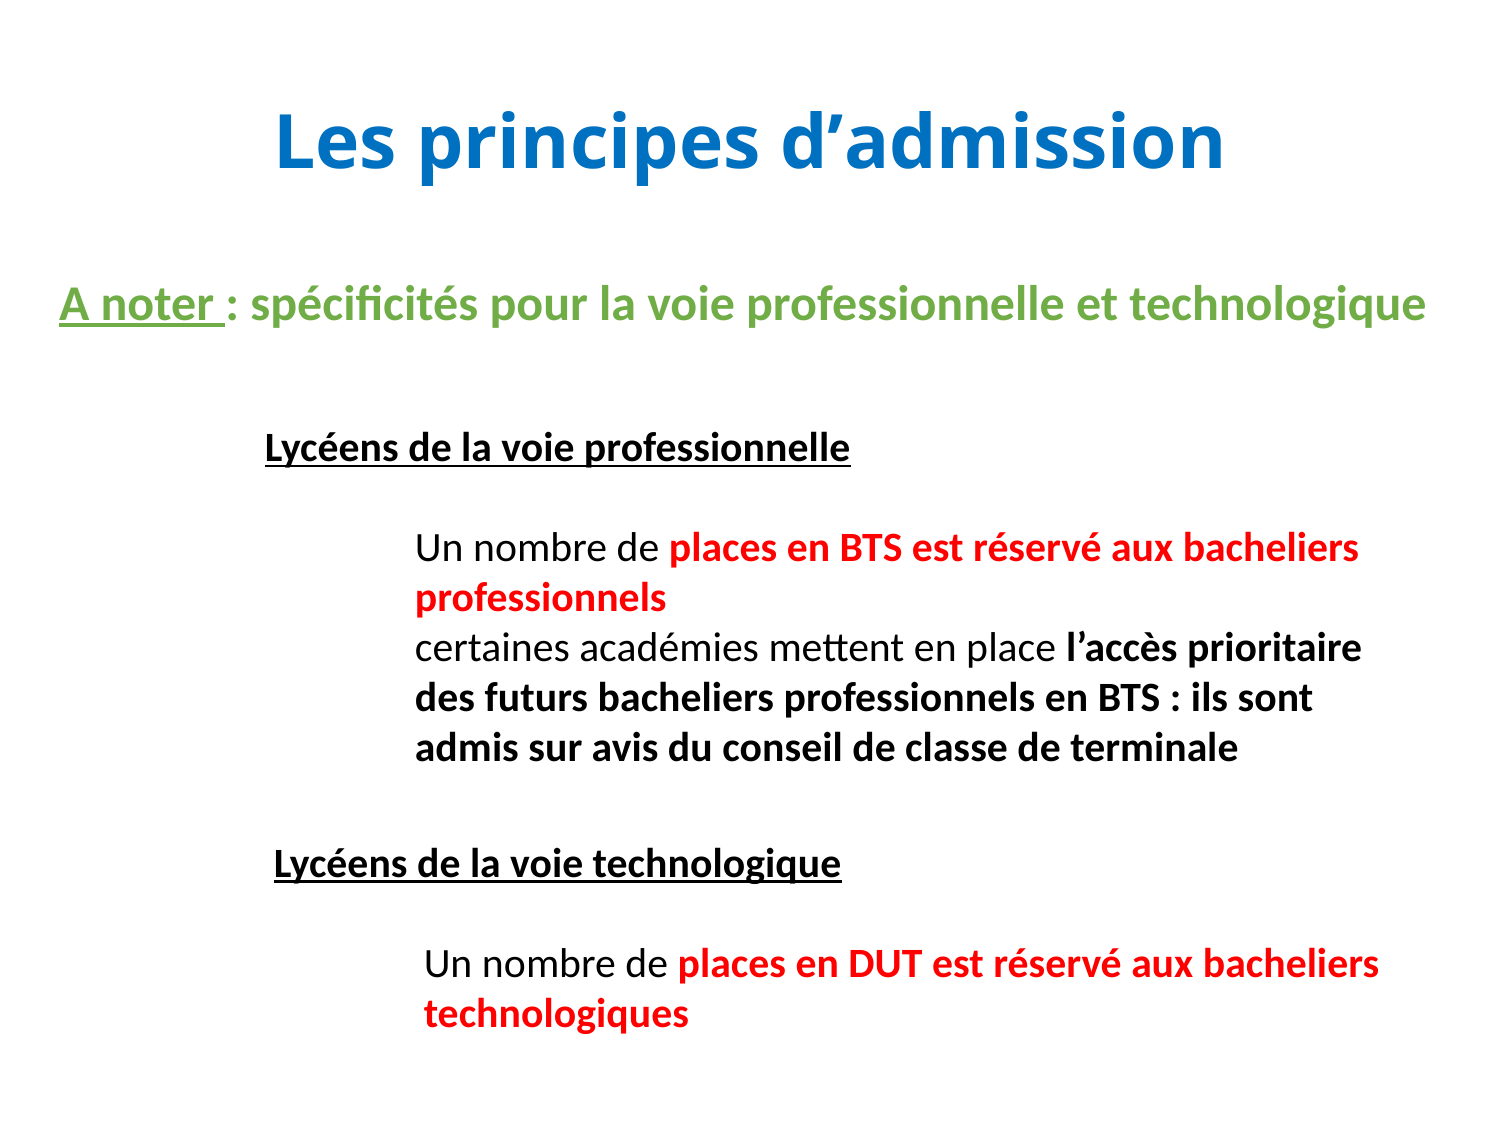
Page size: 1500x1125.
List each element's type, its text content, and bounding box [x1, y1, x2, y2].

text_box Lycéens de la voie technologique Un nombre de places en DUT est réservé aux bacheliers technologiques [109, 828, 1456, 1044]
text_box A noter : spécificités pour la voie professionnelle et technologique [44, 262, 1443, 338]
title Les principes d’admission [75, 45, 1426, 233]
text_box Lycéens de la voie professionnelle Un nombre de places en BTS est réservé aux bacheliers professionnels certaines académies mettent en place l’accès prioritaire des futurs bacheliers professionnels en BTS : ils sont admis sur avis du conseil de classe de terminale [100, 412, 1400, 779]
